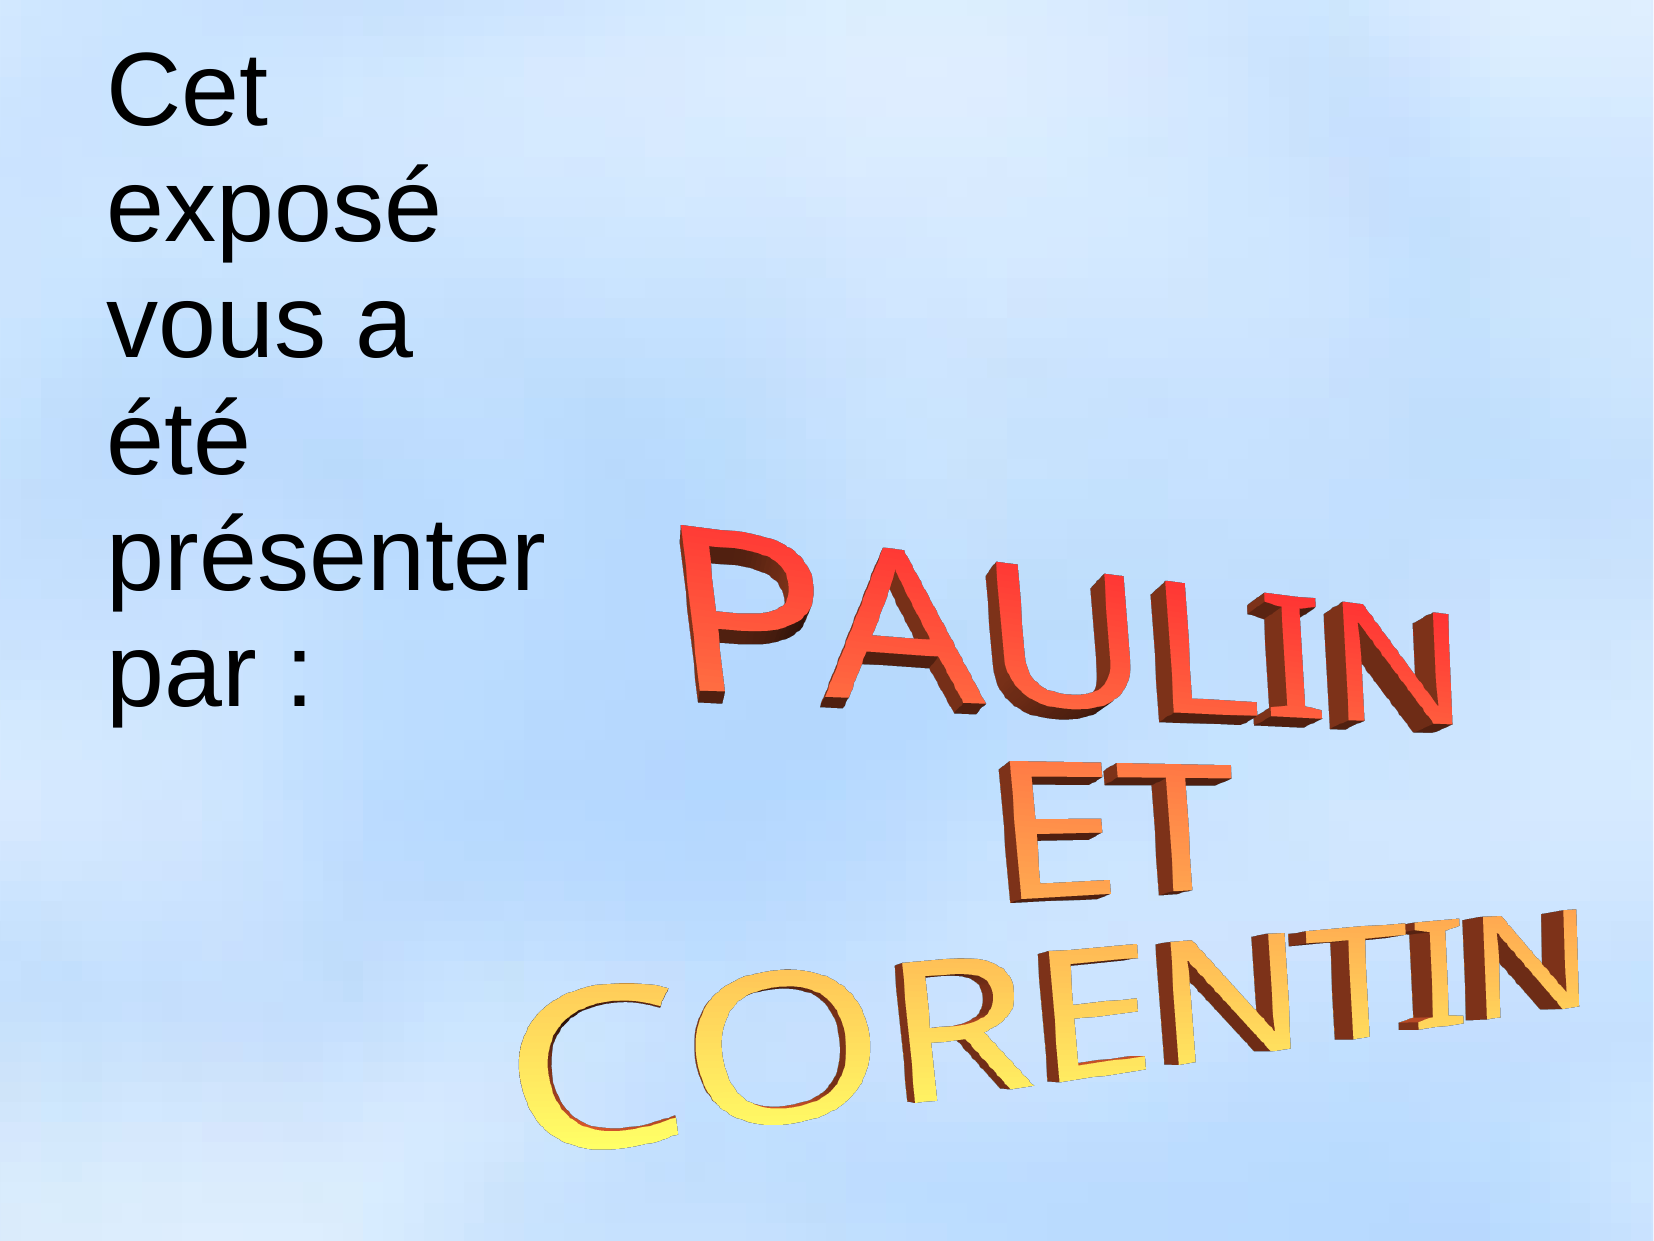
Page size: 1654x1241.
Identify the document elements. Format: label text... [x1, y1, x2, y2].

text_box Cet exposé vous a été présenter par : [91, 23, 565, 768]
picture [0, 0, 1654, 1241]
